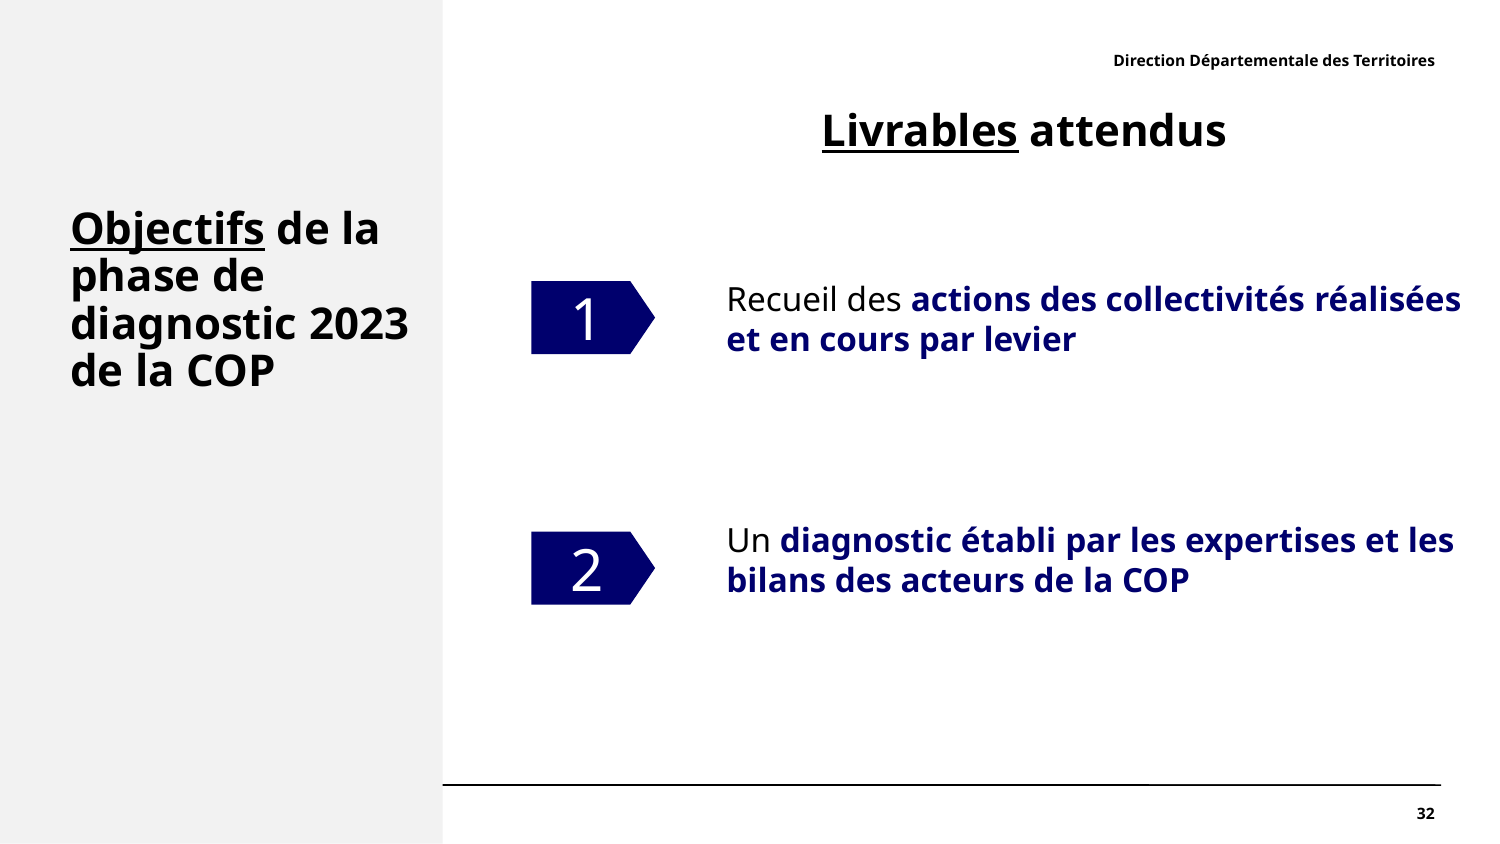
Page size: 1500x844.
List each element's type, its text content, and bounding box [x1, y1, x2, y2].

title Objectifs de la phase de diagnostic 2023 de la COP [53, 71, 473, 532]
text_box 2 [531, 531, 656, 605]
text_box Livrables attendus [804, 112, 1434, 201]
text_box [0, 0, 443, 844]
list Recueil des actions des collectivités réalisées et en cours par levier Un diagnostic établi par les expertises et les bilans des acteurs de la COP [708, 278, 1468, 751]
text_box 1 [531, 281, 656, 355]
